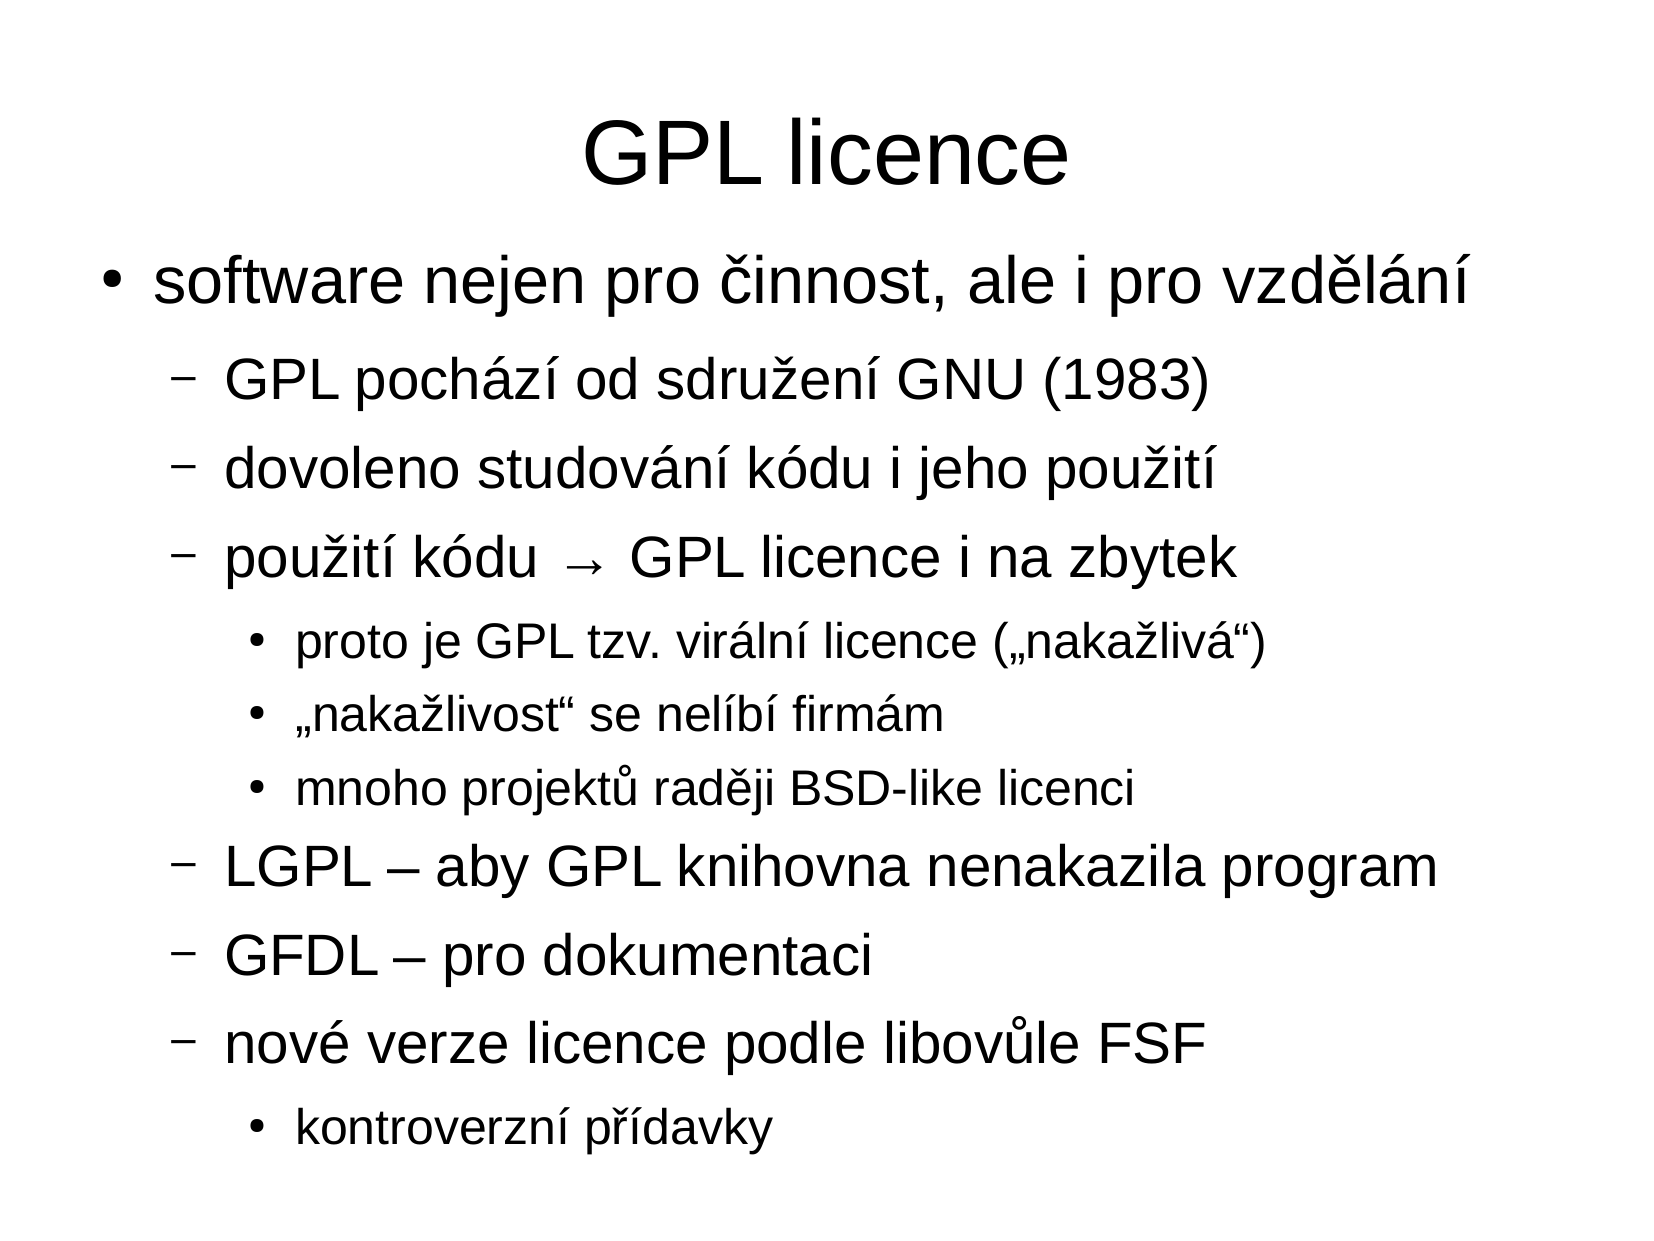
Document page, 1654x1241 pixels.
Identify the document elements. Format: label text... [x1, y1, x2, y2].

title GPL licence [82, 56, 1571, 242]
list software nejen pro činnost, ale i pro vzdělání GPL pochází od sdružení GNU (1983) dovoleno studování kódu i jeho použití použití kódu → GPL licence i na zbytek proto je GPL tzv. virální licence („nakažlivá“) „nakažlivost“ se nelíbí firmám mnoho projektů raději BSD-like licenci LGPL – aby GPL knihovna nenakazila program GFDL – pro dokumentaci nové verze licence podle libovůle FSF kontroverzní přídavky [82, 242, 1571, 1185]
